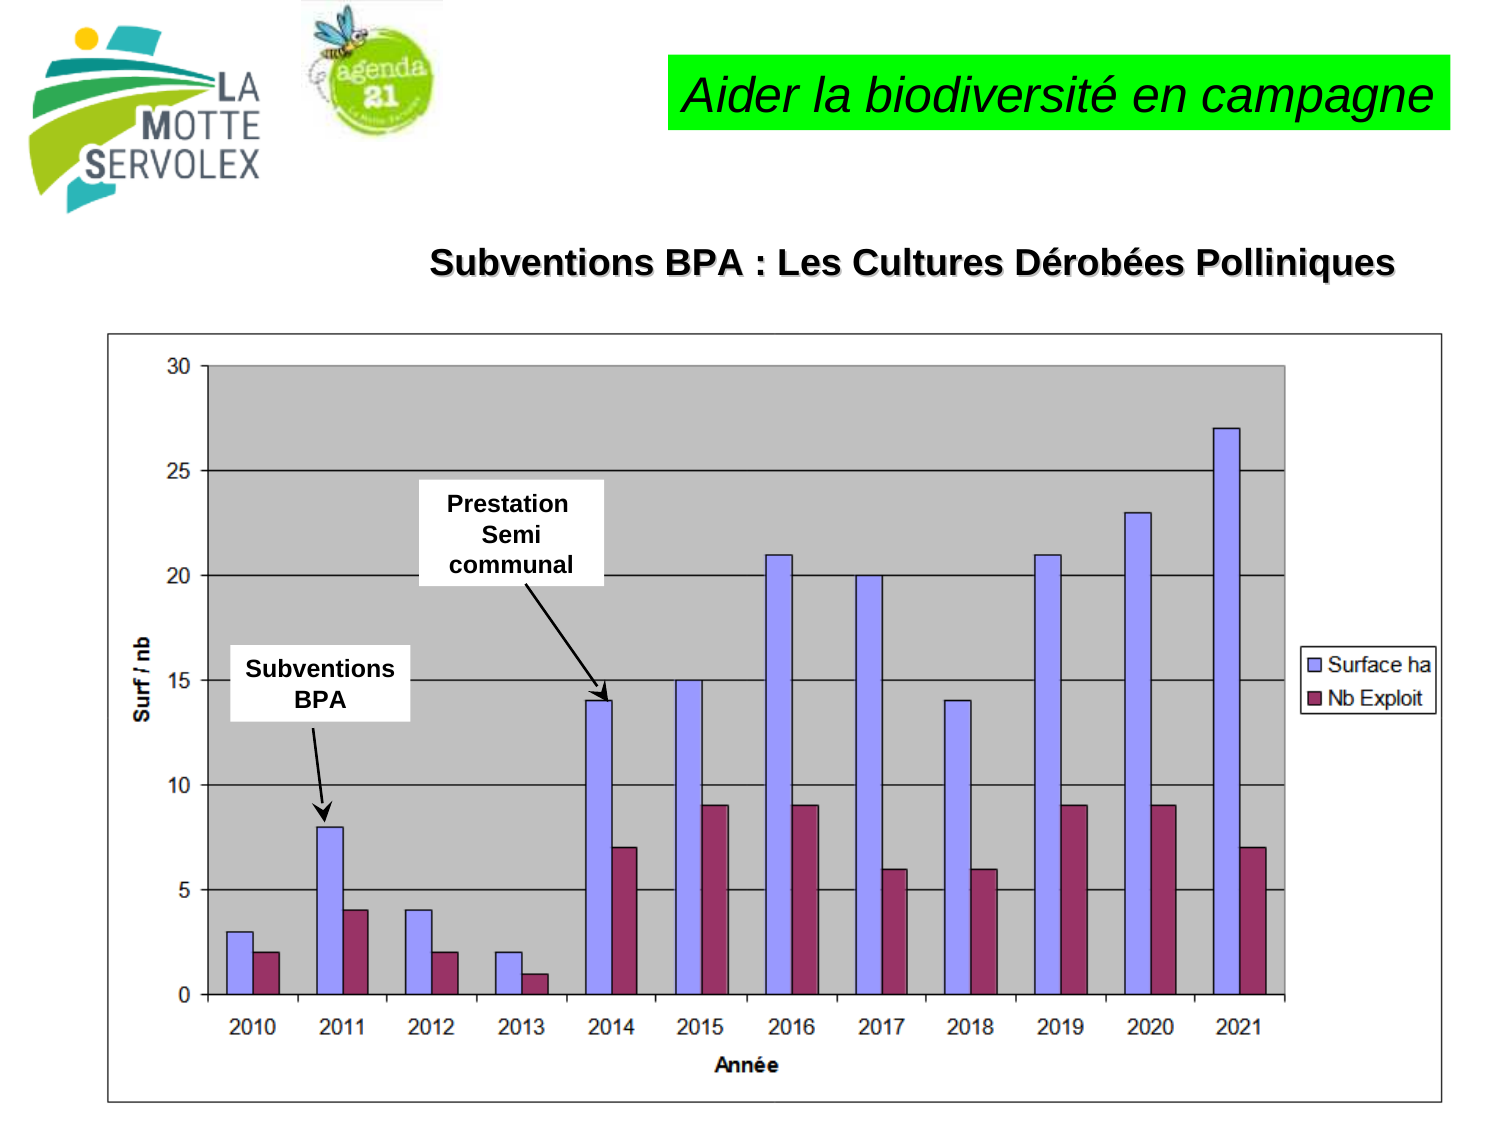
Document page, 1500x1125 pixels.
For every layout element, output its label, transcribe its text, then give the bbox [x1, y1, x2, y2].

text_box Subventions BPA : Les Cultures Dérobées Polliniques [414, 230, 1412, 292]
text_box Aider la biodiversité en campagne [668, 54, 1451, 131]
text_box Subventions BPA [230, 645, 411, 722]
picture [11, 8, 278, 232]
picture [301, 0, 443, 142]
text_box Prestation Semi communal [419, 479, 605, 587]
picture [100, 0, 1500, 1125]
